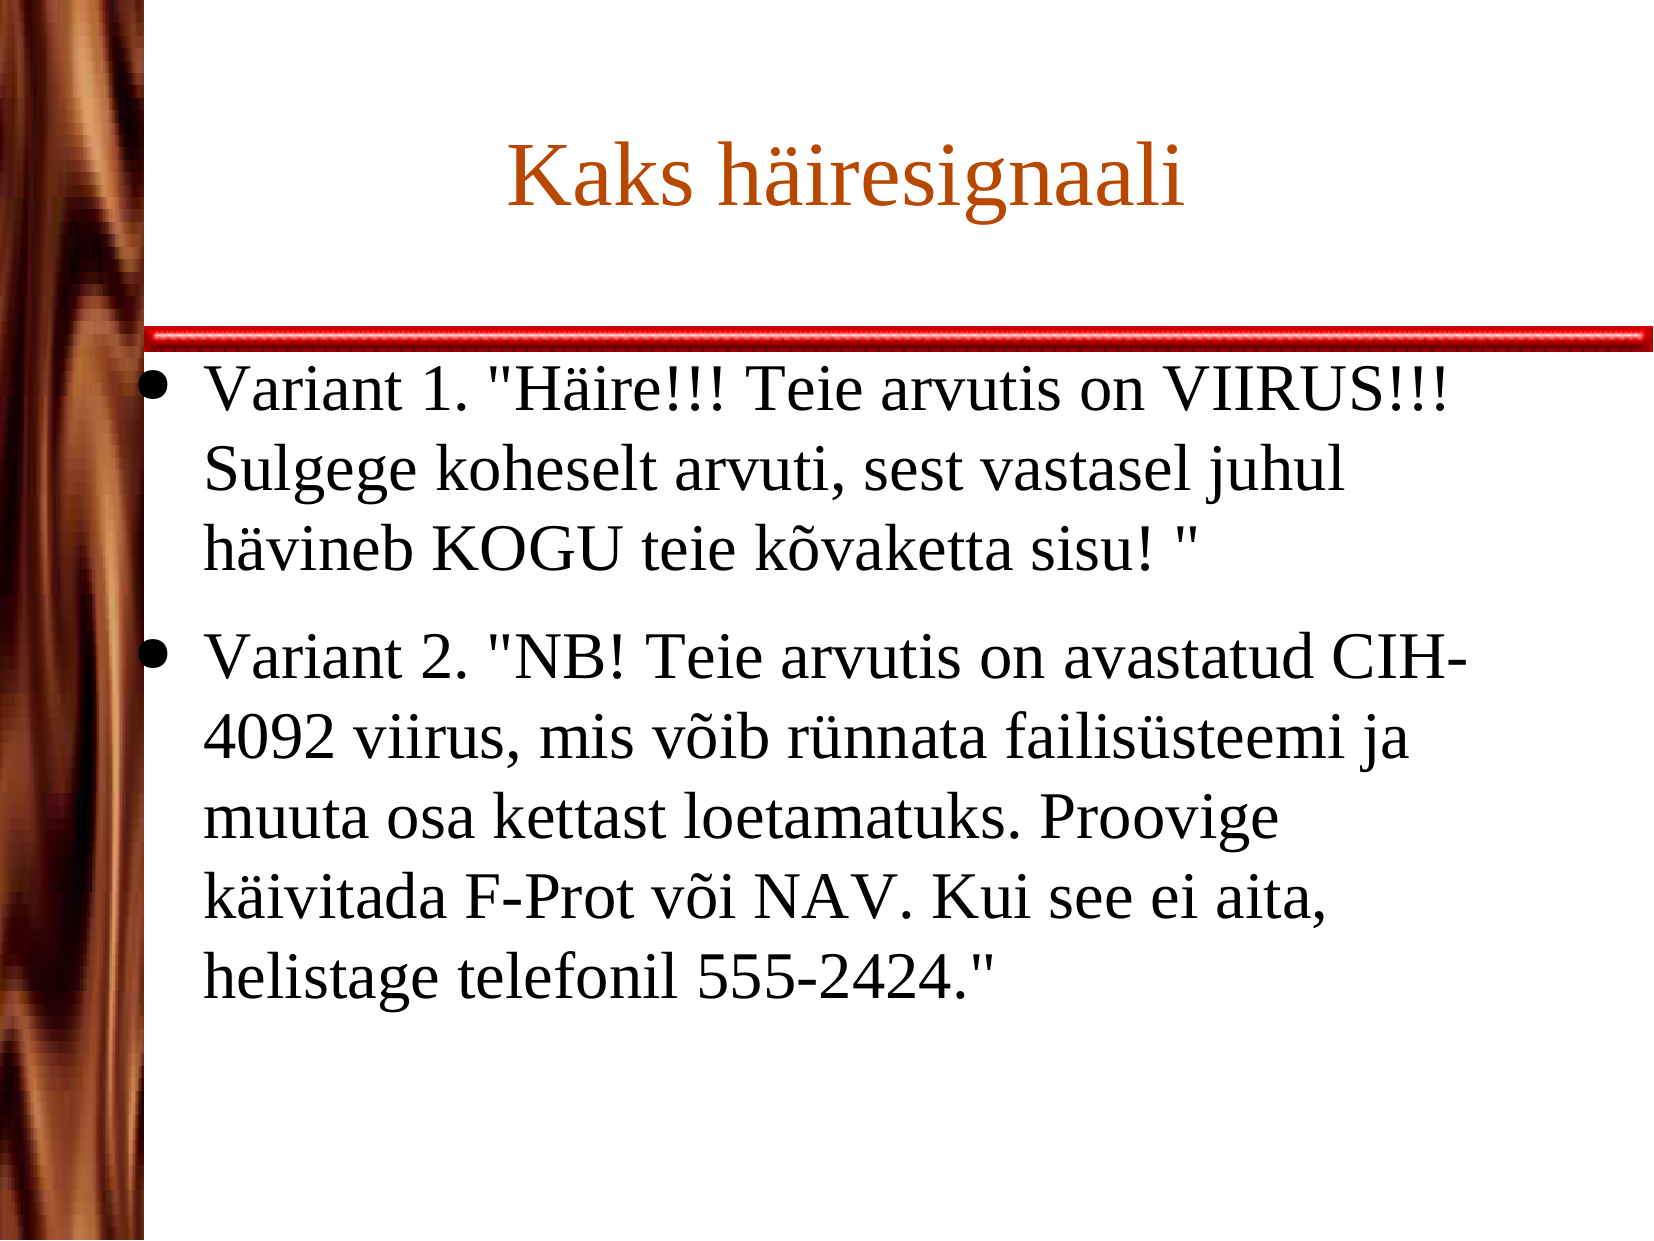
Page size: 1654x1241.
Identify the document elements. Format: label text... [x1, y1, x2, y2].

title Kaks häiresignaali [141, 67, 1553, 274]
list Variant 1. "Häire!!! Teie arvutis on VIIRUS!!! Sulgege koheselt arvuti, sest vastasel juhul hävineb KOGU teie kõvaketta sisu! " Variant 2. "NB! Teie arvutis on avastatud CIH-4092 viirus, mis võib rünnata failisüsteemi ja muuta osa kettast loetamatuks. Proovige käivitada F-Prot või NAV. Kui see ei aita, helistage telefonil 555-2424." [121, 344, 1533, 1126]
picture [0, 0, 1653, 1240]
